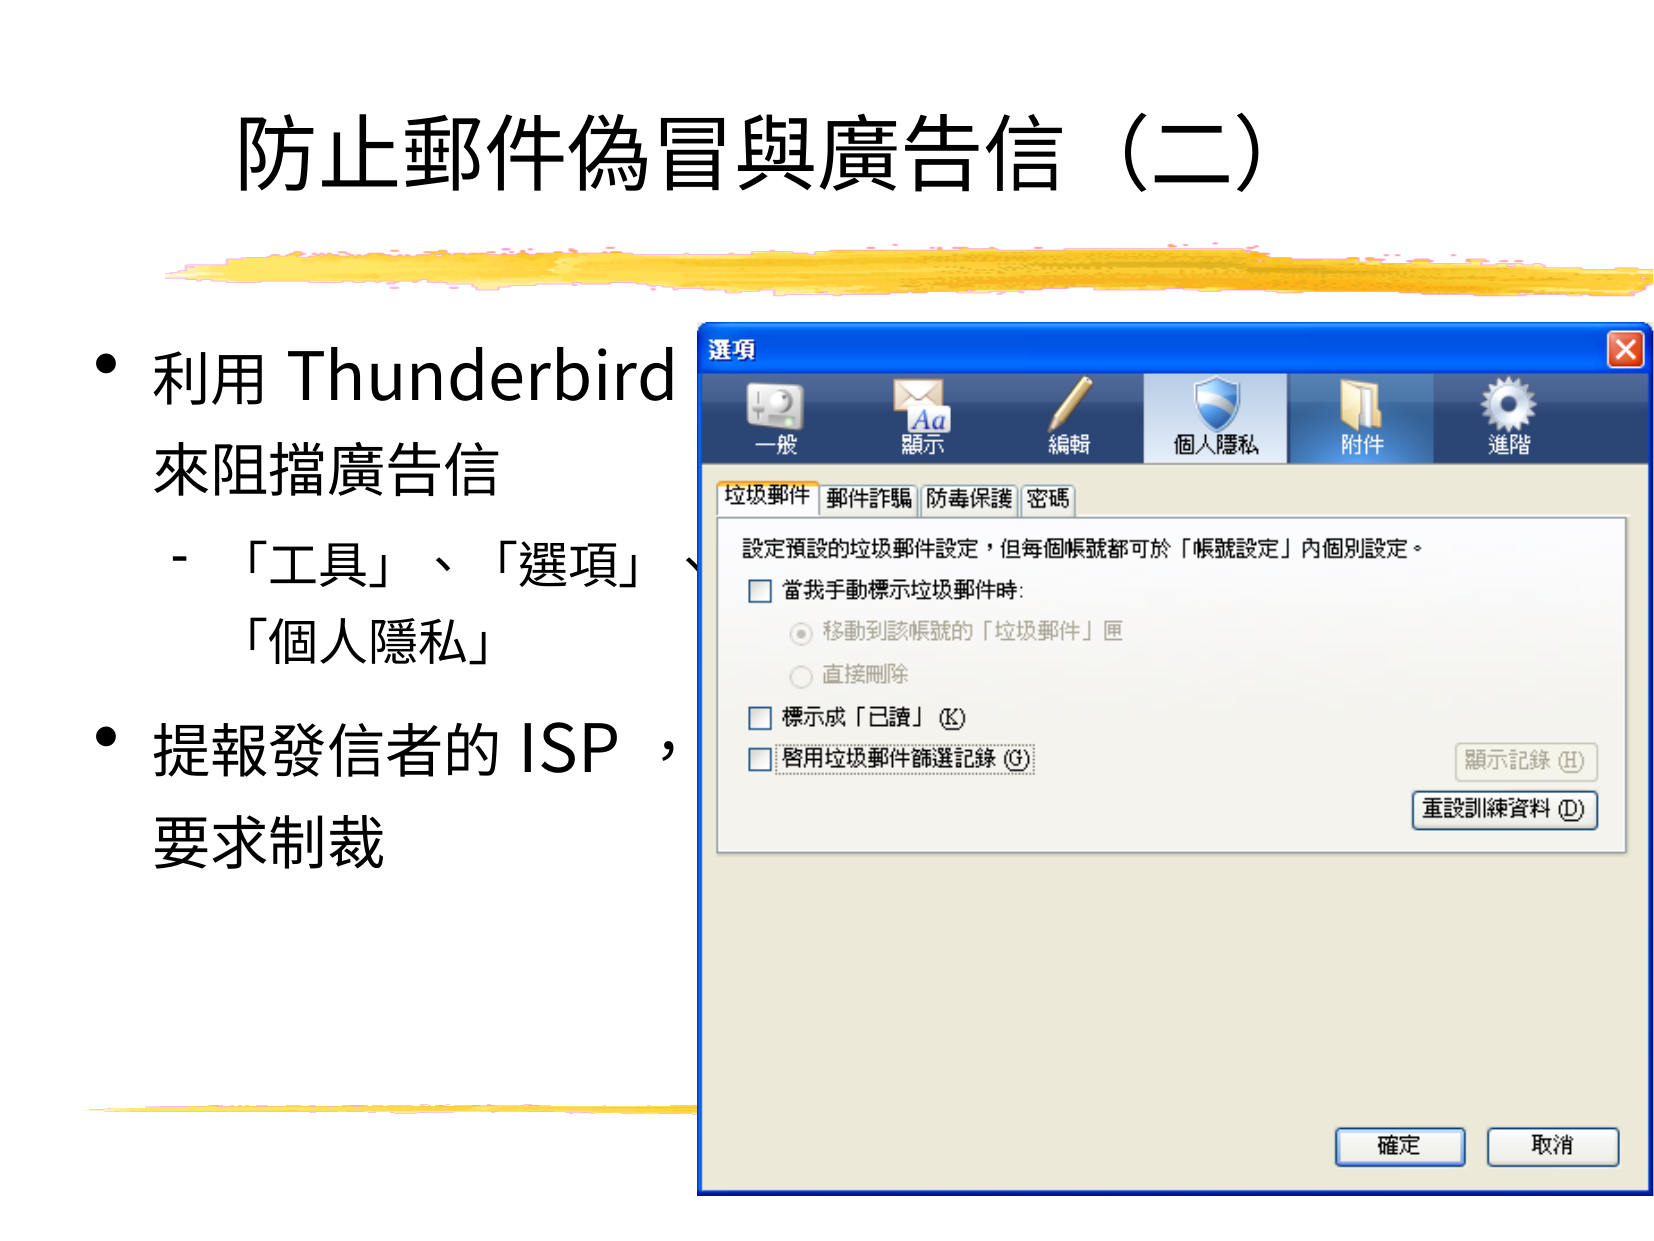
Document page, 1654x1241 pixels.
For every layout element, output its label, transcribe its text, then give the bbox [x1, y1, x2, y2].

picture [165, 237, 1654, 308]
list 利用Thunderbird來阻擋廣告信 「工具」、「選項」、「個人隱私」 提報發信者的ISP，要求制裁 [96, 316, 685, 1062]
picture [82, 322, 1654, 1196]
title 防止郵件偽冒與廣告信（二） [73, 41, 1479, 249]
